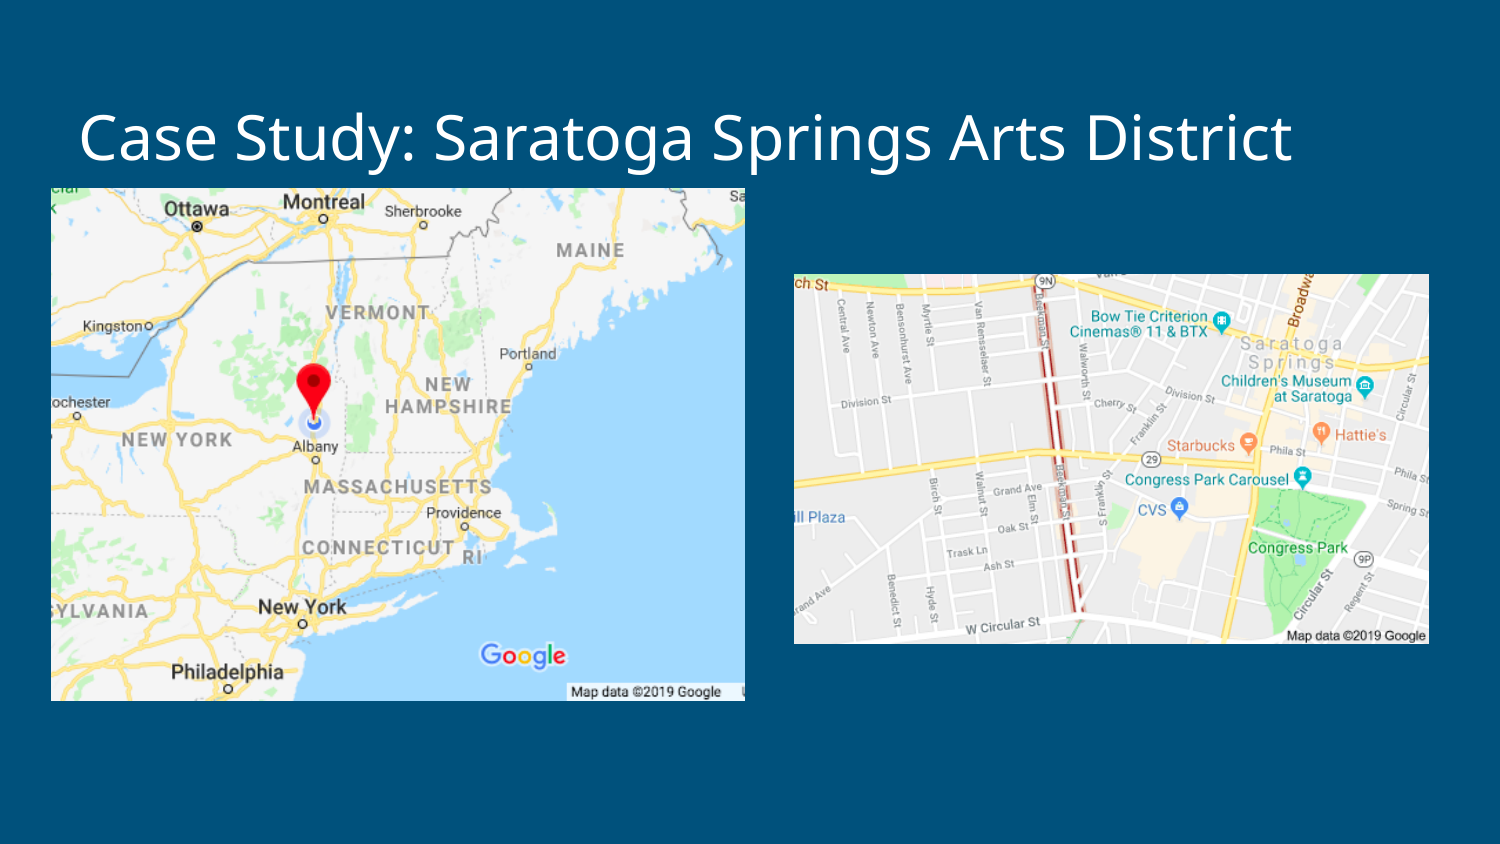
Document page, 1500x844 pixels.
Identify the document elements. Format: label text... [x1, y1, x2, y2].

picture [52, 189, 744, 700]
title Case Study: Saratoga Springs Arts District [63, 75, 1437, 188]
picture [795, 275, 1428, 643]
